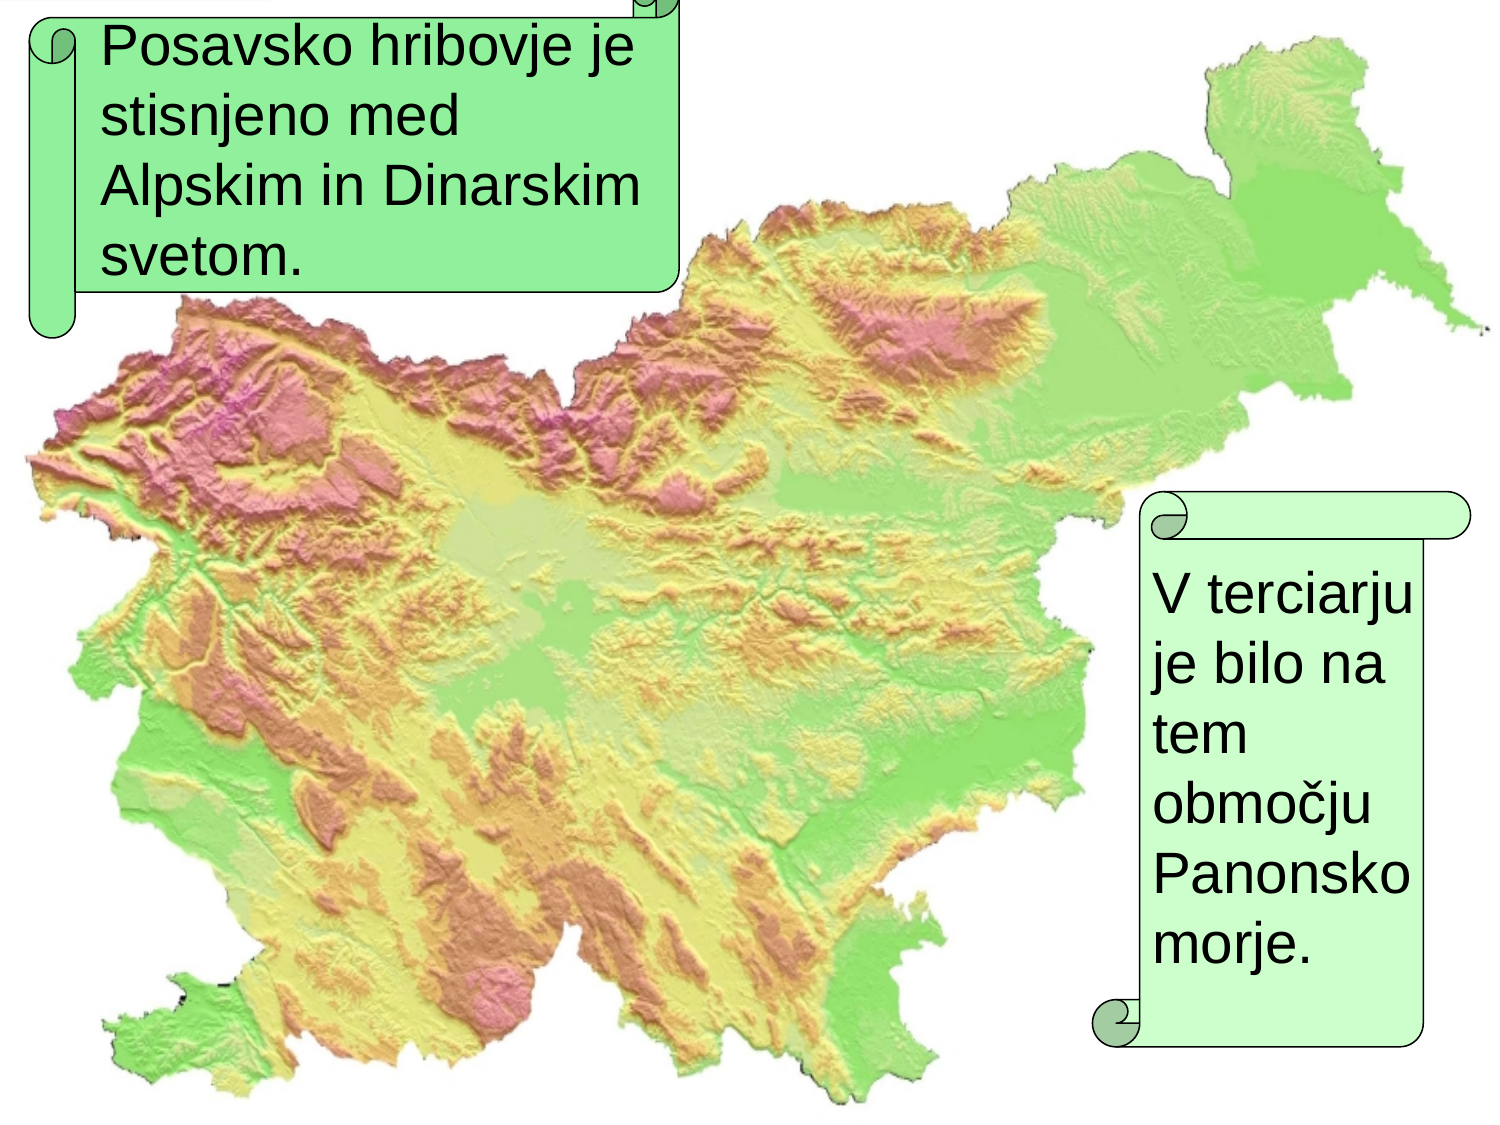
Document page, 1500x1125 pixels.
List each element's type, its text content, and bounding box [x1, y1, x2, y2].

picture [0, 0, 1500, 1125]
text_box [1139, 491, 1471, 547]
text_box [29, 296, 76, 338]
list V terciarju je bilo na tem območju Panonskomorje. [1080, 547, 1460, 1125]
list Posavsko hribovje je stisnjeno med Alpskim in Dinarskim svetom. [29, 0, 680, 296]
